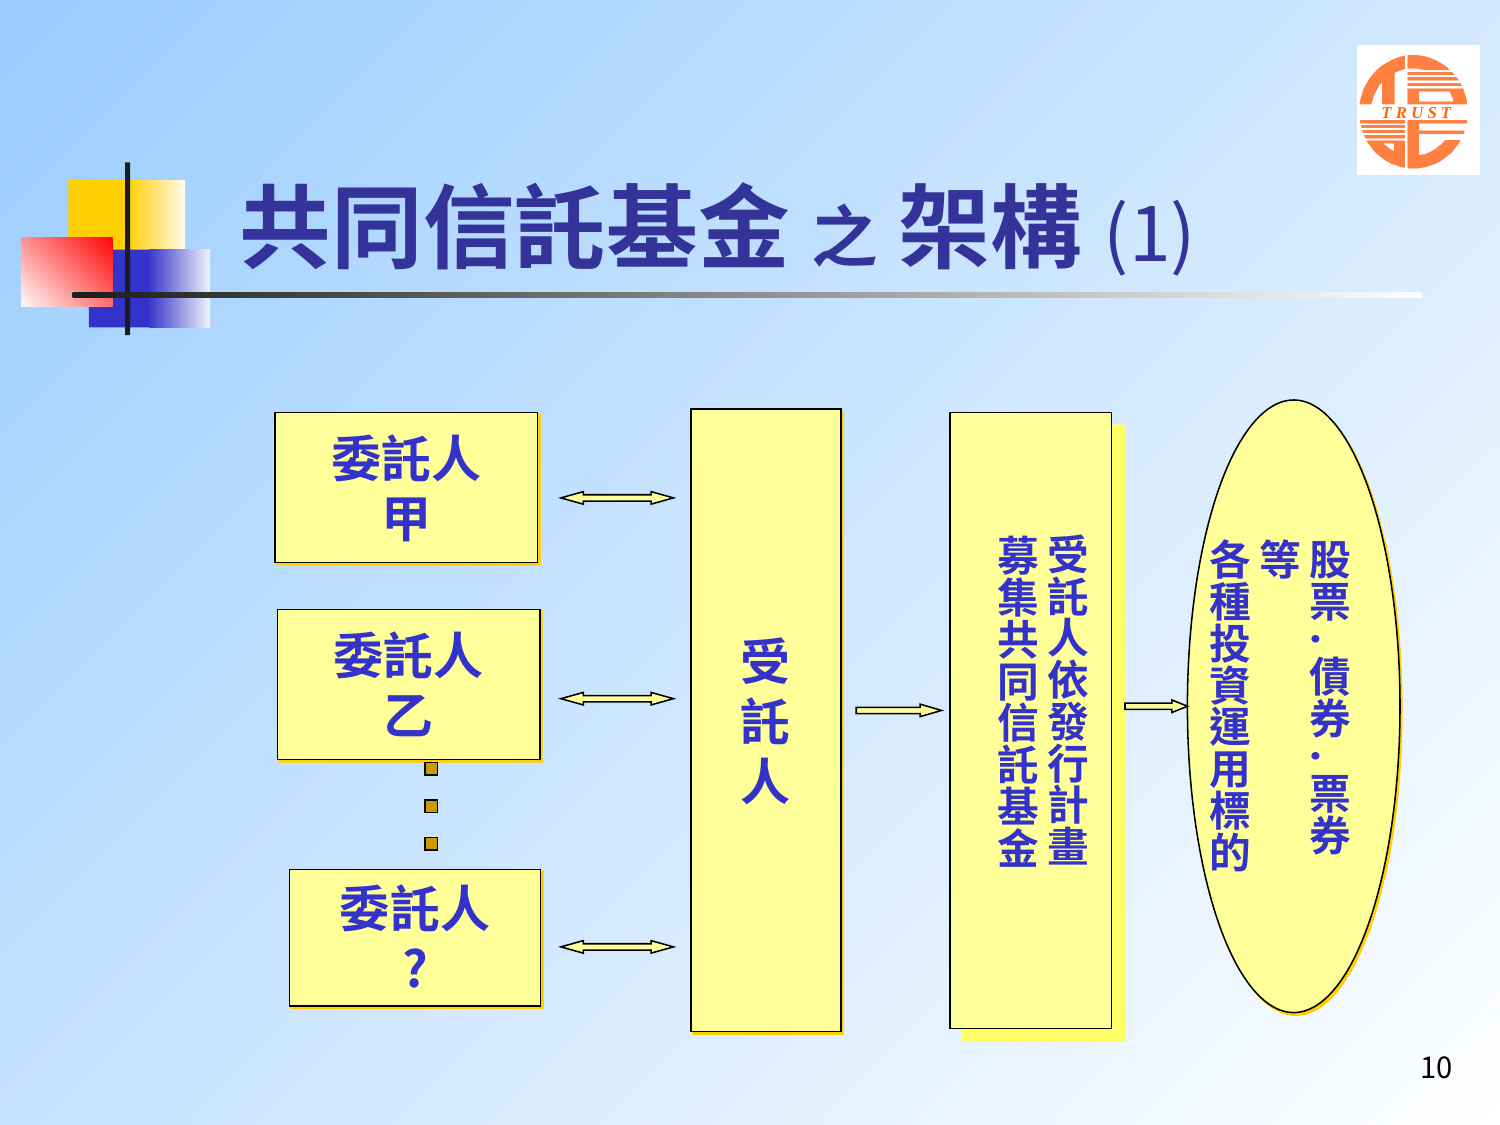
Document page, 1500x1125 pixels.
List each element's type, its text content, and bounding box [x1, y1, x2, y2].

text_box [856, 704, 942, 717]
text_box [560, 940, 674, 954]
text_box 股票.債券.票券等 各種投資運用標的 [1232, 524, 1362, 900]
text_box [560, 692, 674, 705]
text_box 受託人依發行計畫 募集共同信託基金 [970, 425, 1101, 1001]
text_box 委託人 乙 [277, 609, 541, 760]
text_box [424, 799, 438, 813]
text_box [424, 762, 438, 775]
text_box 委託人 甲 [274, 412, 538, 563]
text_box 受 託 人 [690, 408, 841, 1032]
text_box [424, 837, 438, 850]
title 共同信託基金 之 架構(1) [225, 0, 1500, 288]
text_box T R U S T [1362, 96, 1470, 127]
text_box 委託人 ? [289, 869, 541, 1006]
text_box [1125, 399, 1401, 1013]
chart [1357, 45, 1480, 175]
text_box [560, 491, 674, 505]
text_box [950, 412, 1112, 1029]
